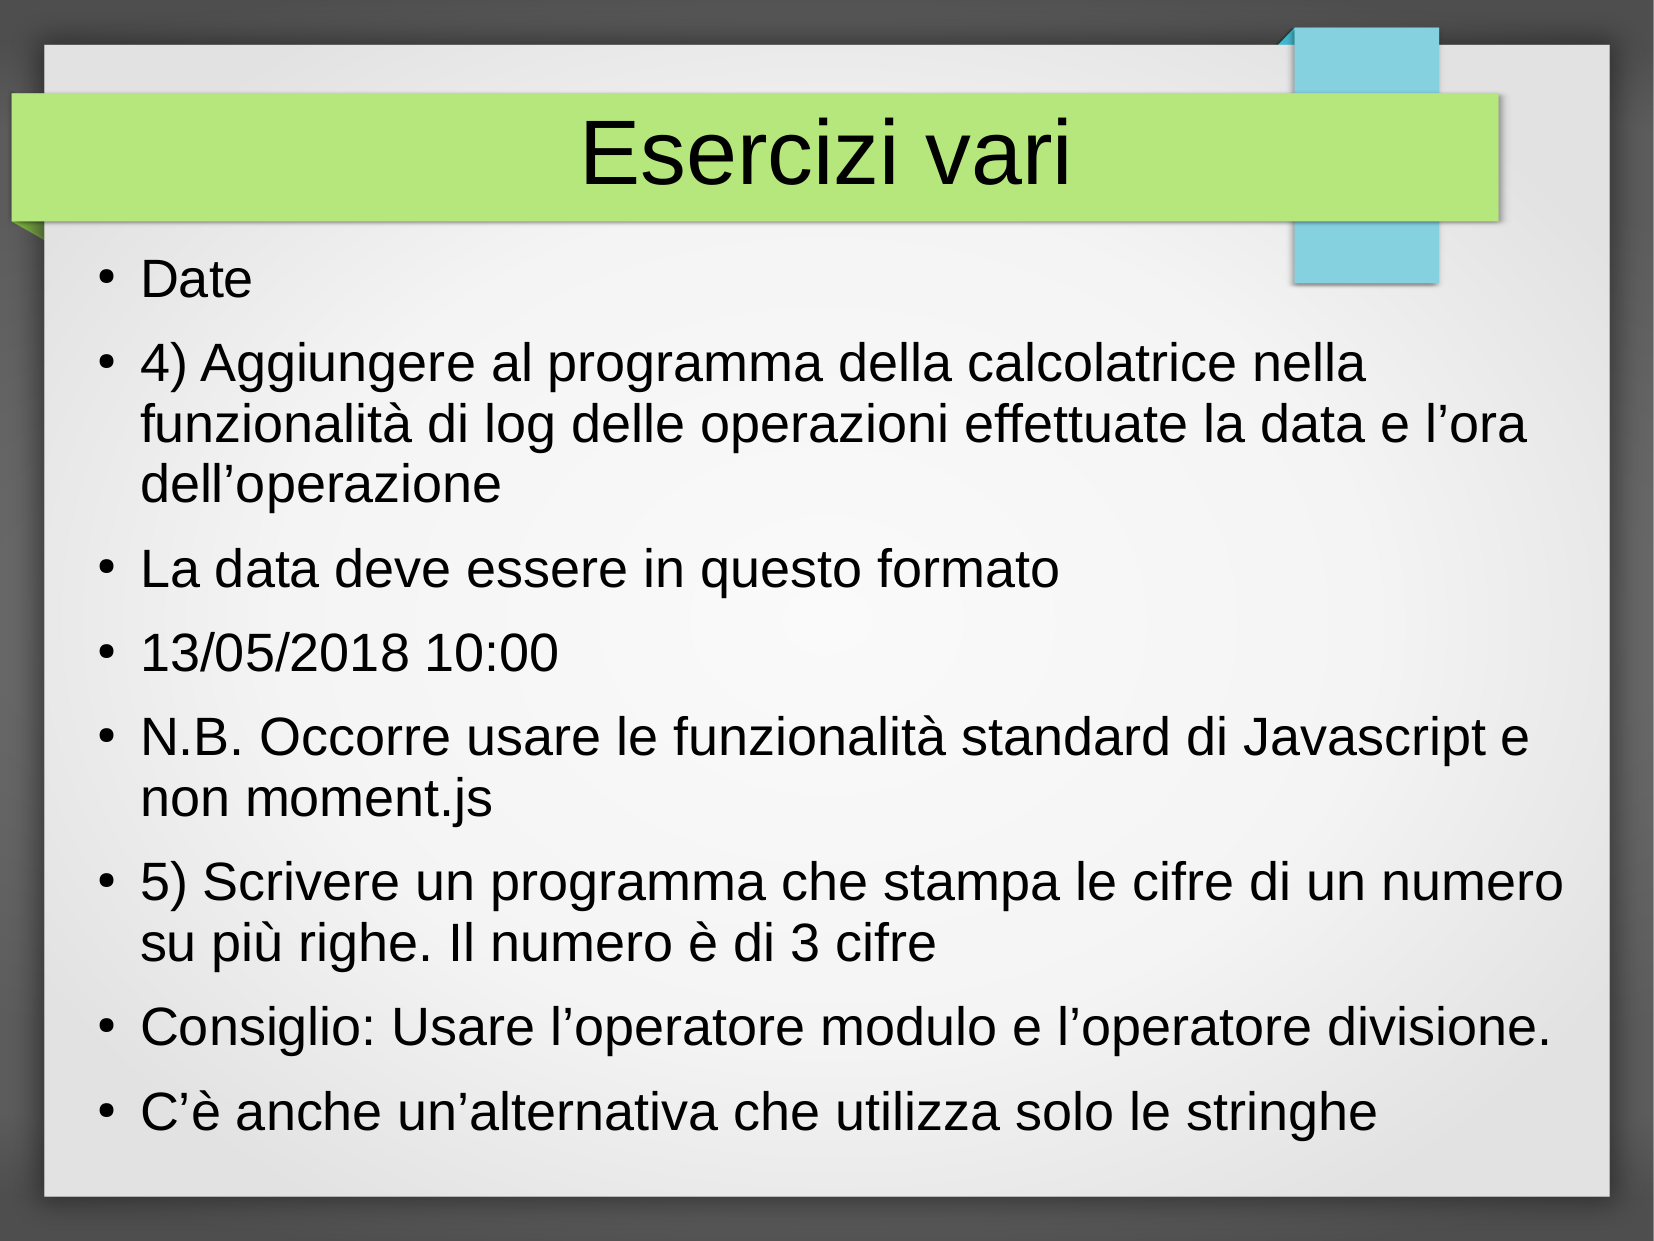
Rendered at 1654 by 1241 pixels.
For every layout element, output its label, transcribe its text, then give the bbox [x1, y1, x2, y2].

picture [0, 0, 1654, 1241]
list Date 4) Aggiungere al programma della calcolatrice nella funzionalità di log delle operazioni effettuate la data e l’ora dell’operazione La data deve essere in questo formato 13/05/2018 10:00 N.B. Occorre usare le funzionalità standard di Javascript e non moment.js 5) Scrivere un programma che stampa le cifre di un numero su più righe. Il numero è di 3 cifre Consiglio: Usare l’operatore modulo e l’operatore divisione. C’è anche un’alternativa che utilizza solo le stringhe [82, 248, 1571, 1158]
title Esercizi vari [82, 49, 1571, 248]
